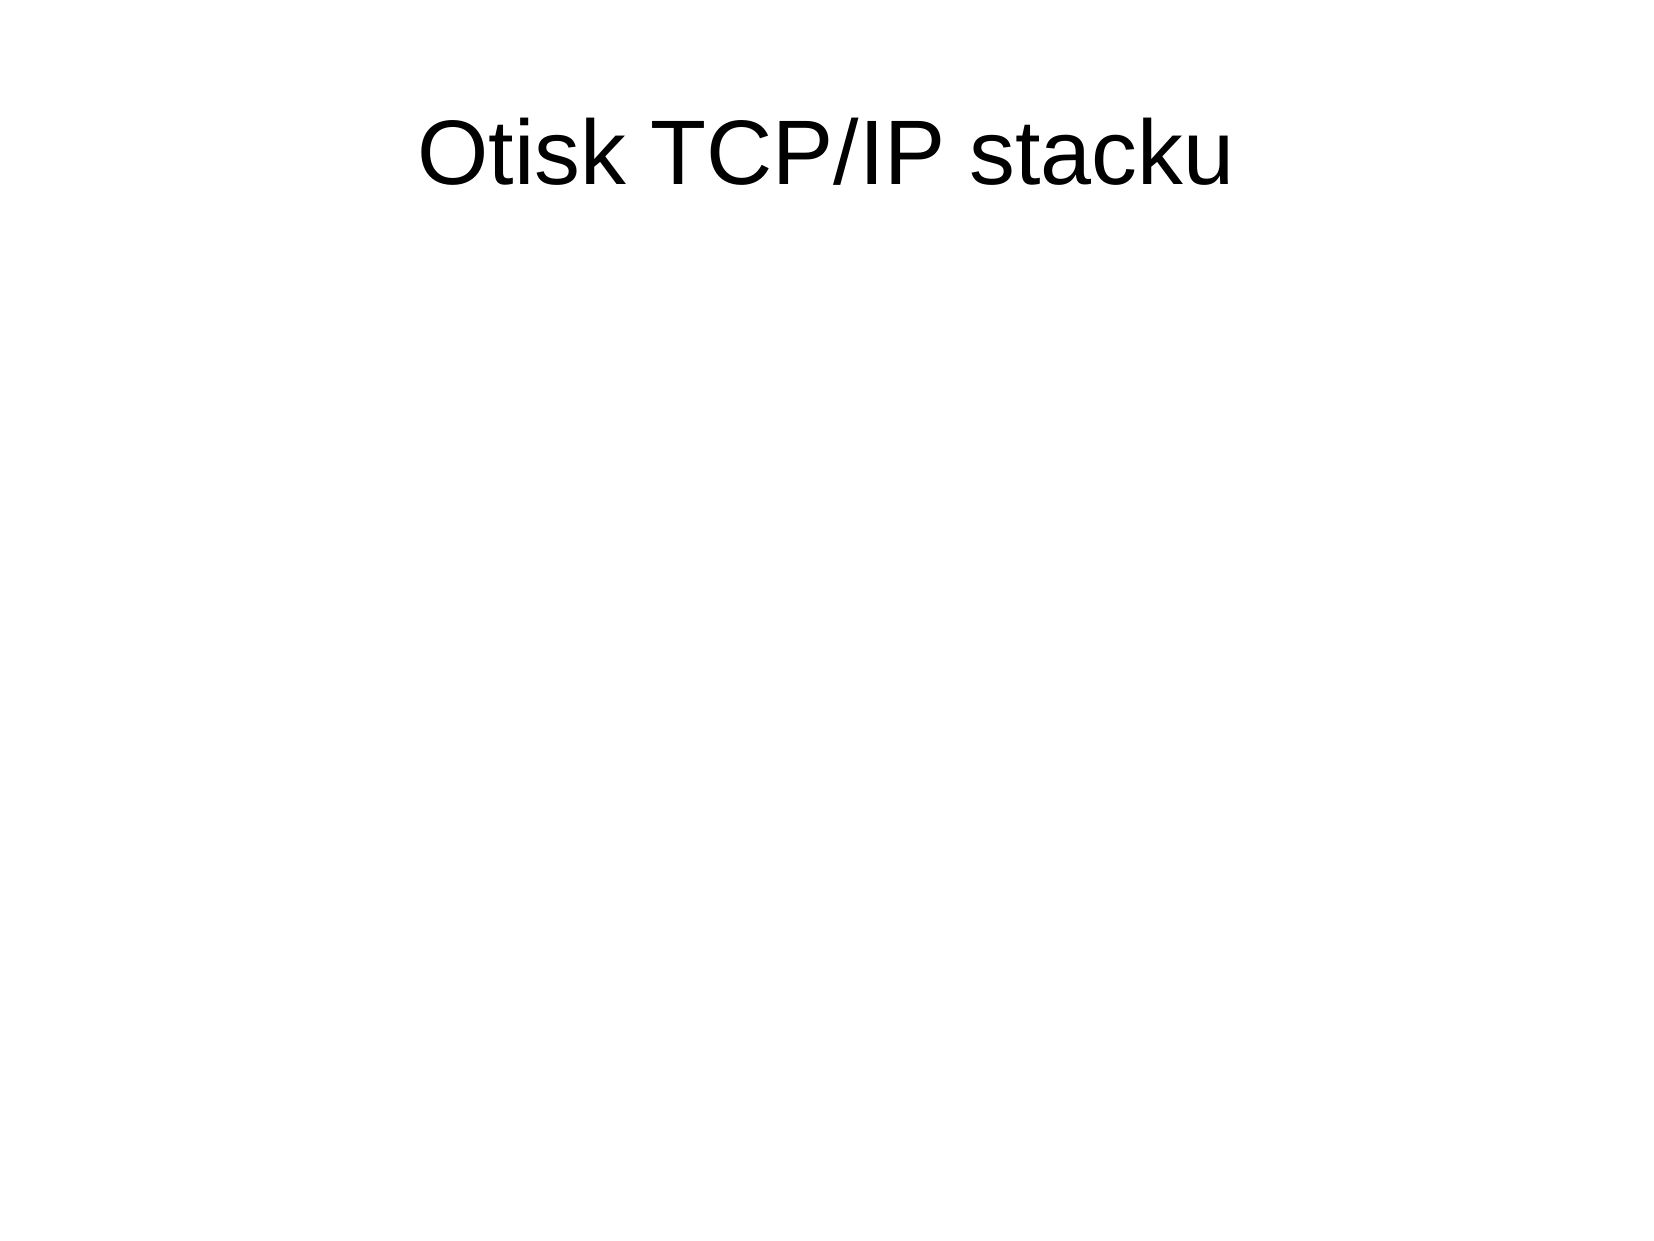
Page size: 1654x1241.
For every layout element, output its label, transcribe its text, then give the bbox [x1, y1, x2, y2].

title Otisk TCP/IP stacku [82, 49, 1571, 257]
